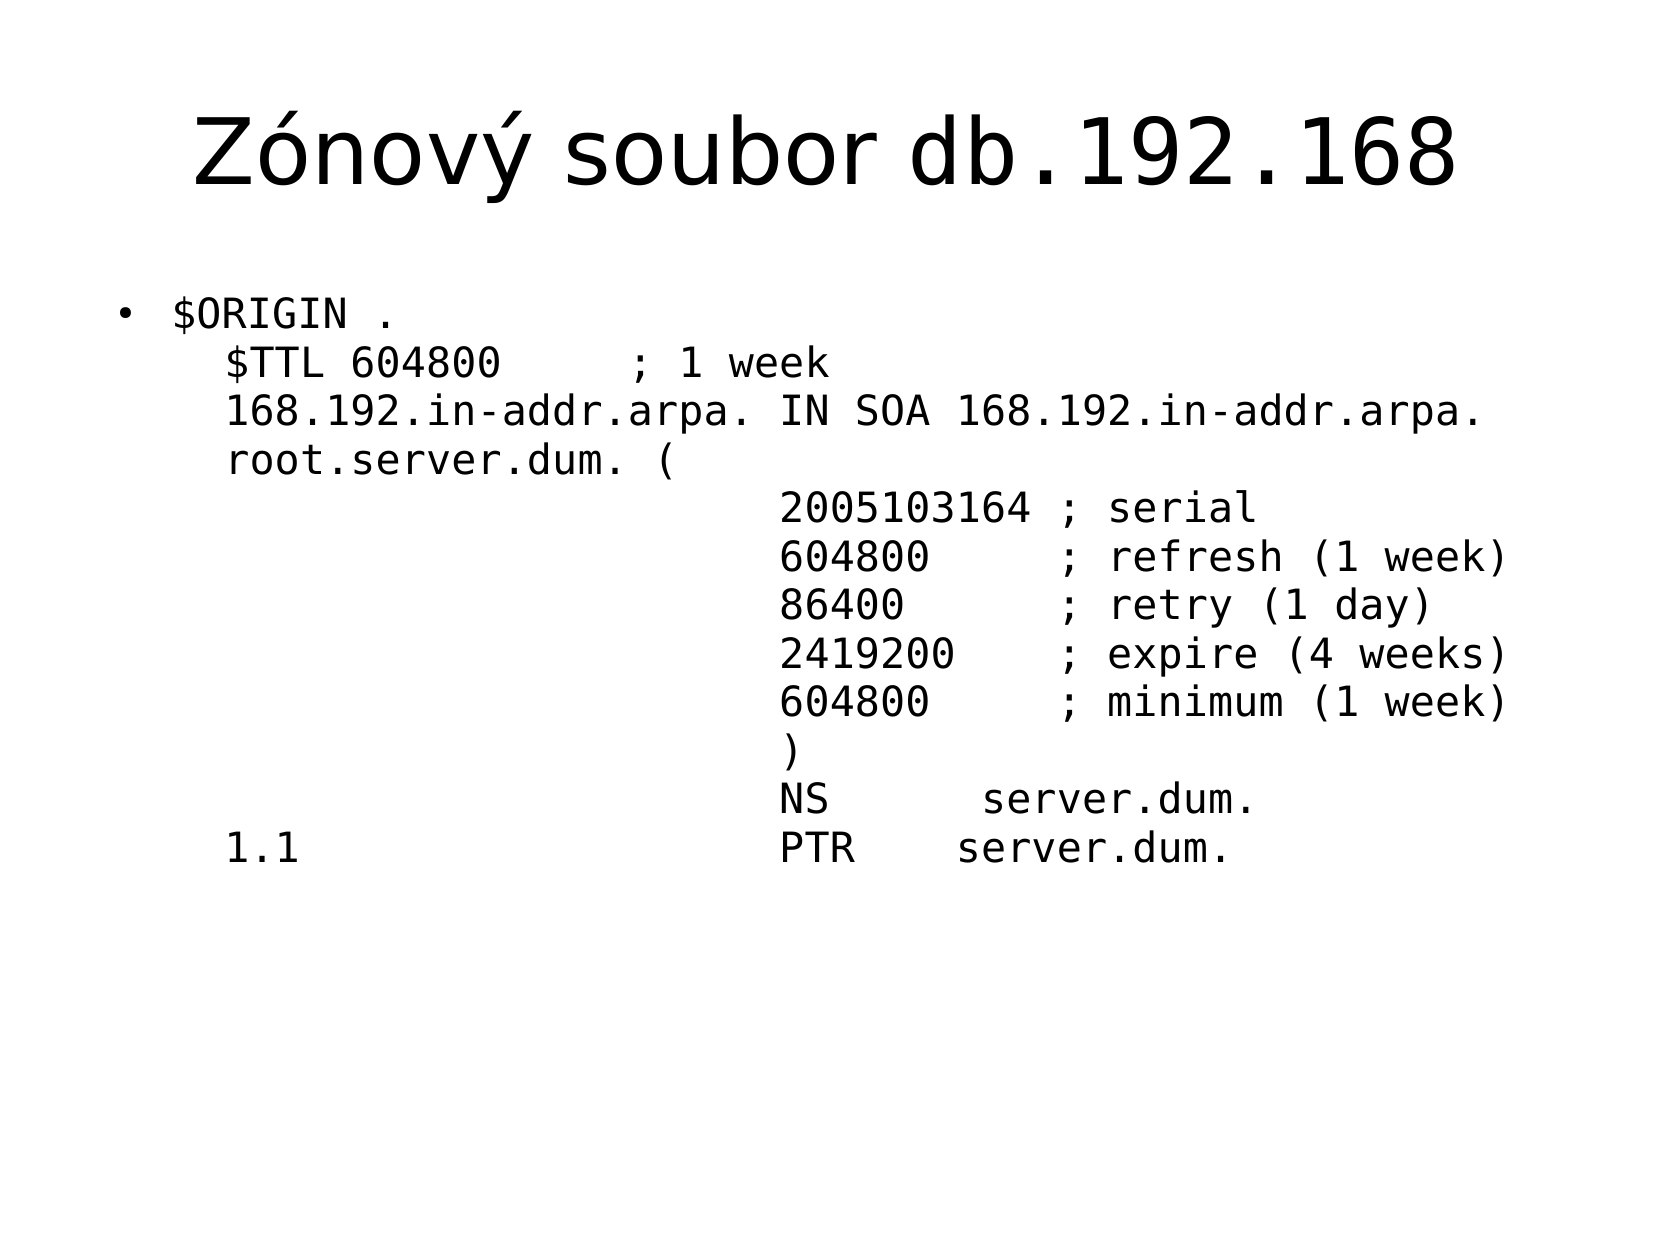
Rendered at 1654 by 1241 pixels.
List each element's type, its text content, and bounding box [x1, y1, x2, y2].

list $ORIGIN . $TTL 604800 ; 1 week 168.192.in-addr.arpa. IN SOA 168.192.in-addr.arpa. root.server.dum. ( 2005103164 ; serial 604800 ; refresh (1 week) 86400 ; retry (1 day) 2419200 ; expire (4 weeks) 604800 ; minimum (1 week) ) NS server.dum. 1.1 PTR server.dum. [82, 290, 1571, 1109]
title Zónový soubor db.192.168 [82, 56, 1571, 250]
